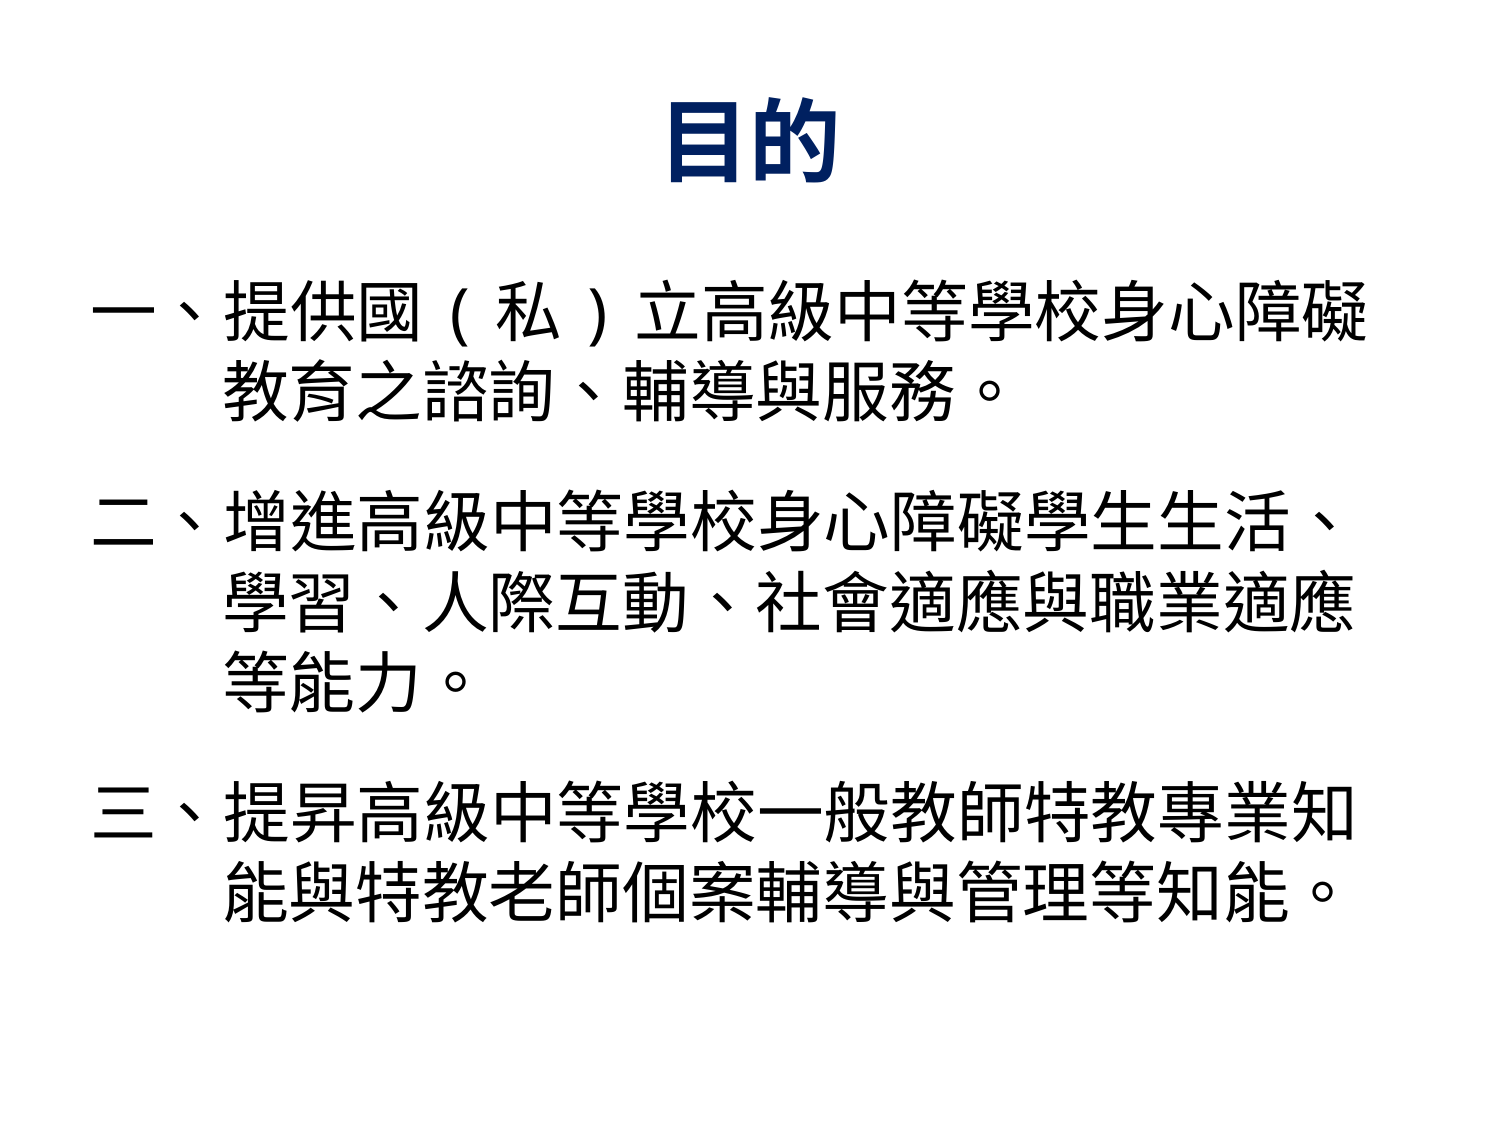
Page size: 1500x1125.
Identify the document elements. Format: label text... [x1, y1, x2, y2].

title 目的 [75, 45, 1425, 233]
list 一、提供國(私)立高級中等學校身心障礙教育之諮詢、輔導與服務。 二、增進高級中等學校身心障礙學生生活、學習、人際互動、社會適應與職業適應等能力。 三、提昇高級中等學校一般教師特教專業知能與特教老師個案輔導與管理等知能。 [75, 262, 1425, 1005]
